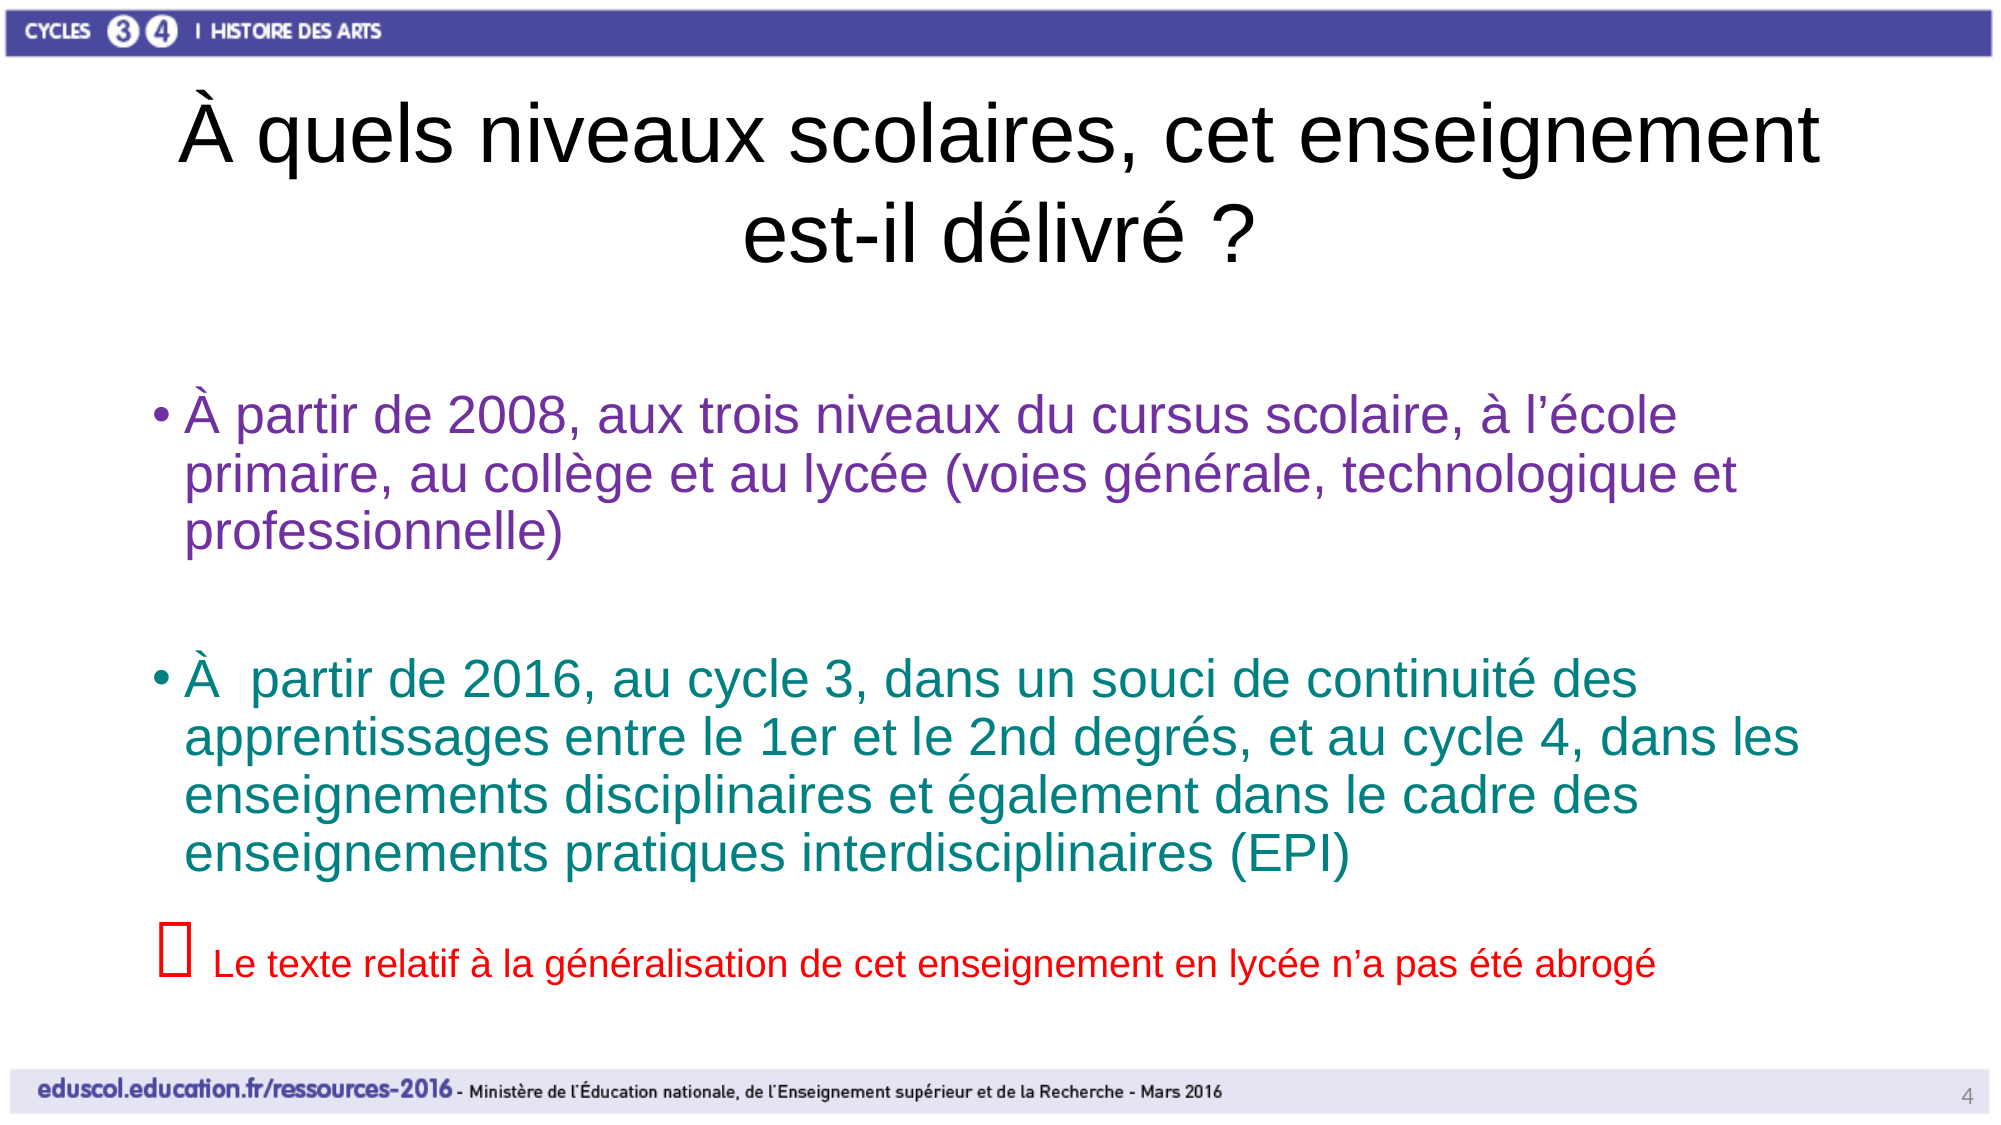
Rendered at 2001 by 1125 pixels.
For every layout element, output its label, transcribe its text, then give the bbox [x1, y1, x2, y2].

picture [0, 0, 2000, 67]
slide_number <numéro> [1918, 1065, 1990, 1125]
picture [0, 1058, 2000, 1125]
title À quels niveaux scolaires, cet enseignement est-il délivré ? [137, 70, 1863, 288]
list À partir de 2008, aux trois niveaux du cursus scolaire, à l’école primaire, au collège et au lycée (voies générale, technologique et professionnelle) À partir de 2016, au cycle 3, dans un souci de continuité des apprentissages entre le 1er et le 2nd degrés, et au cycle 4, dans les enseignements disciplinaires et également dans le cadre des enseignements pratiques interdisciplinaires (EPI)  Le texte relatif à la généralisation de cet enseignement en lycée n’a pas été abrogé [137, 380, 1863, 1014]
